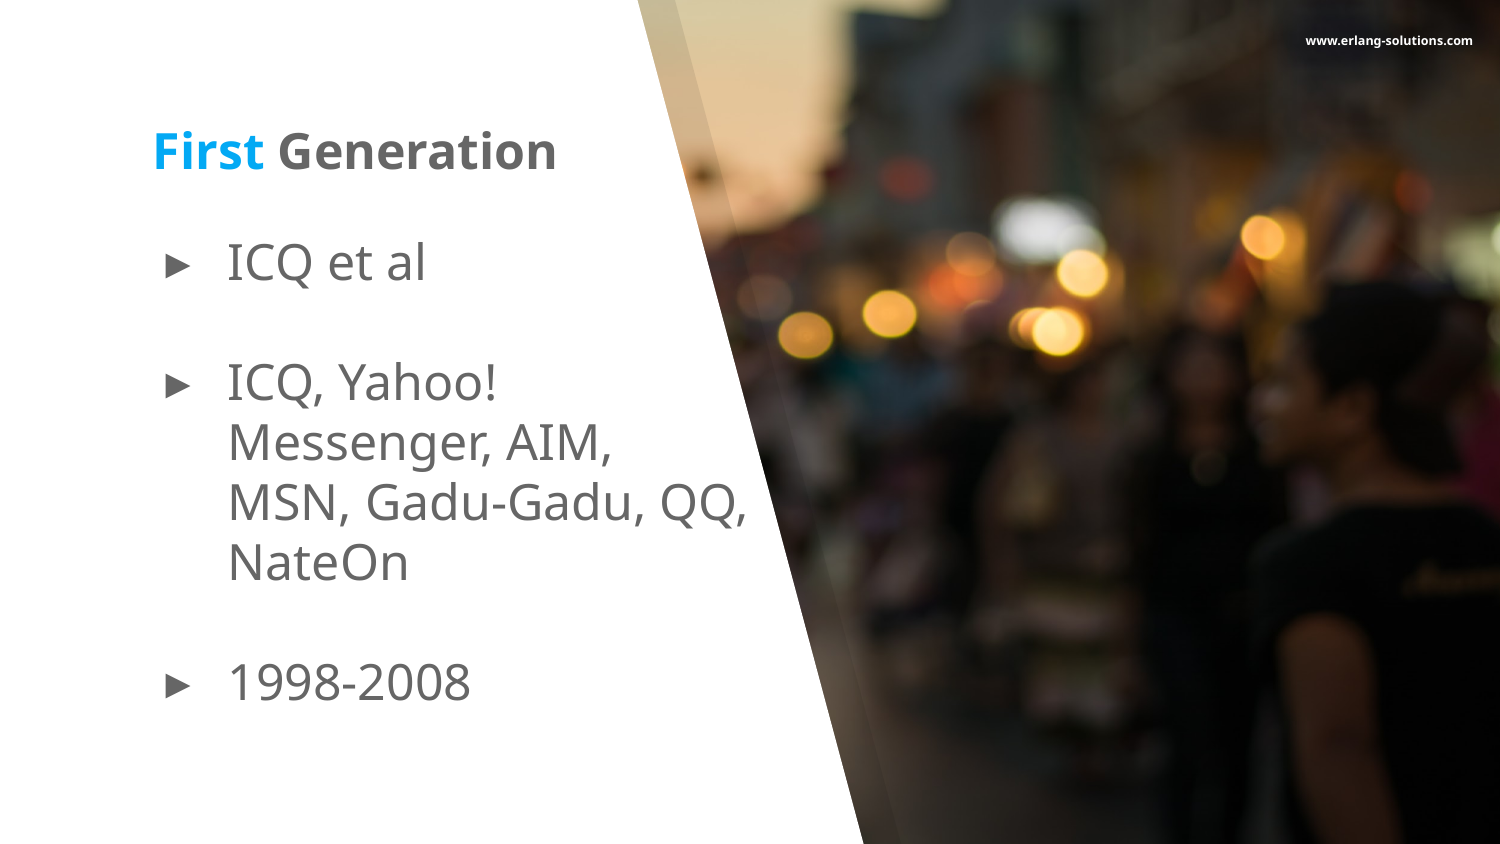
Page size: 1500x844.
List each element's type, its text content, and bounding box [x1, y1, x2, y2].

picture [638, 0, 1500, 844]
list ICQ et al ICQ, Yahoo!Messenger, AIM, MSN, Gadu-Gadu, QQ, NateOn 1998-2008 [137, 215, 766, 586]
title First Generation [137, 115, 655, 195]
